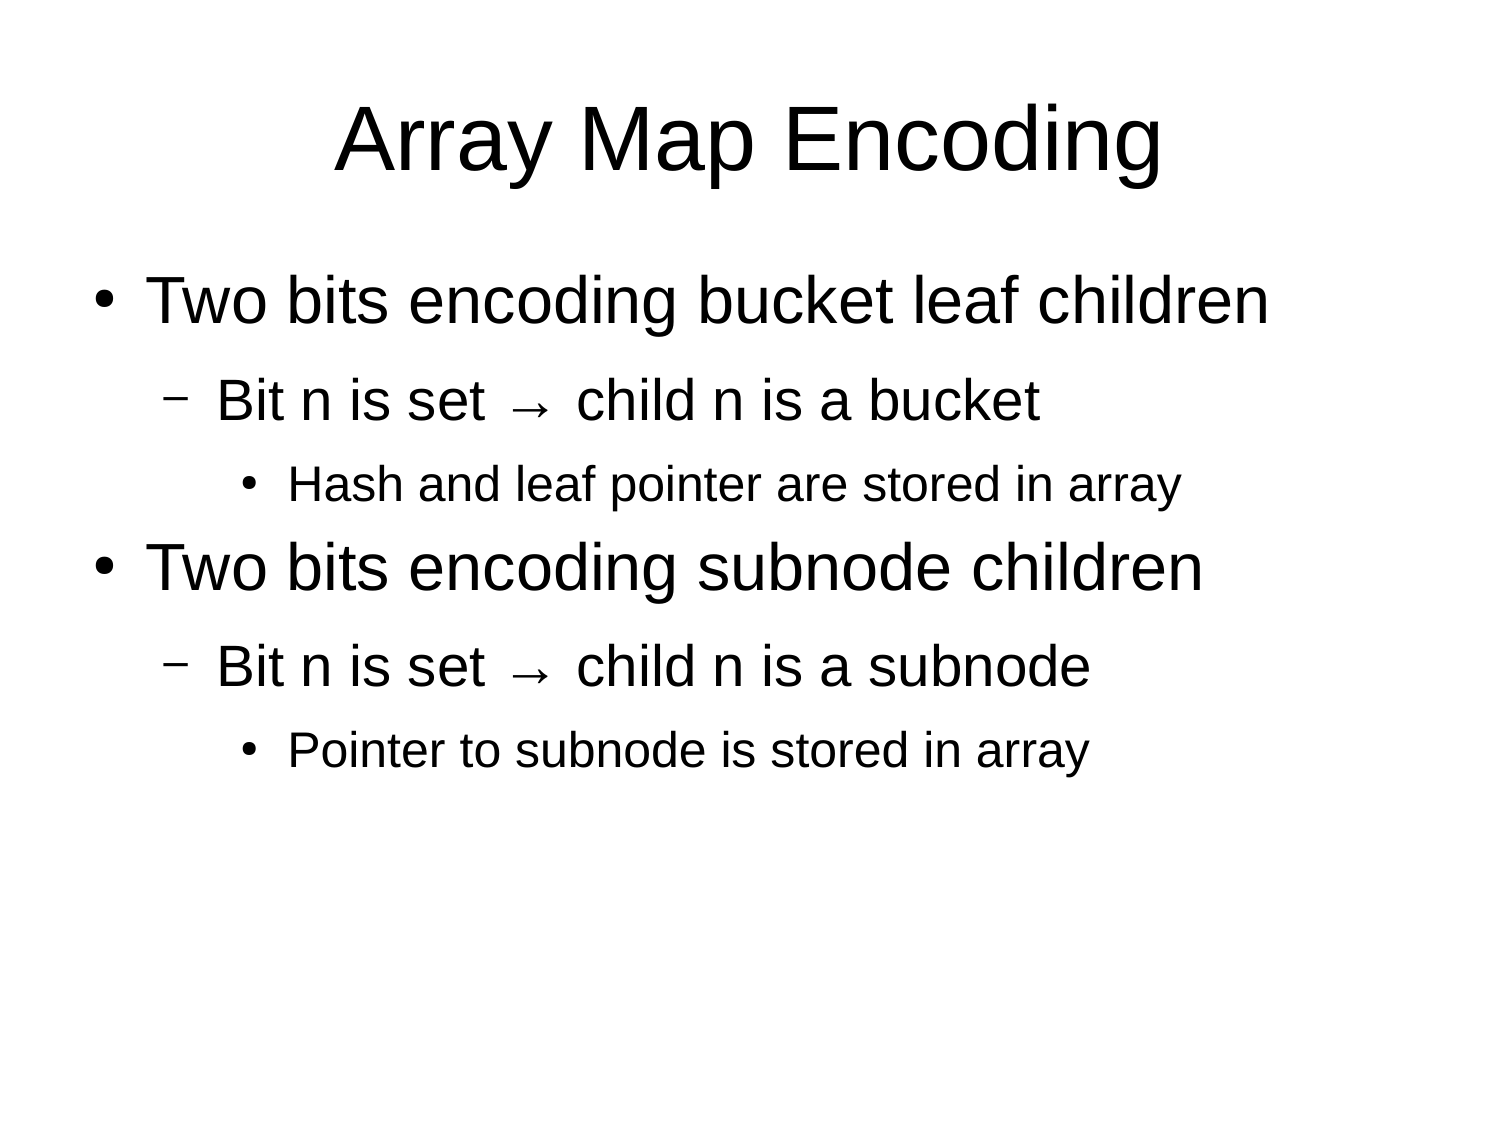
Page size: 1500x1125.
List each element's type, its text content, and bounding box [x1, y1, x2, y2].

title Array Map Encoding [75, 44, 1425, 233]
list Two bits encoding bucket leaf children Bit n is set → child n is a bucket Hash and leaf pointer are stored in array Two bits encoding subnode children Bit n is set → child n is a subnode Pointer to subnode is stored in array [75, 263, 1425, 916]
